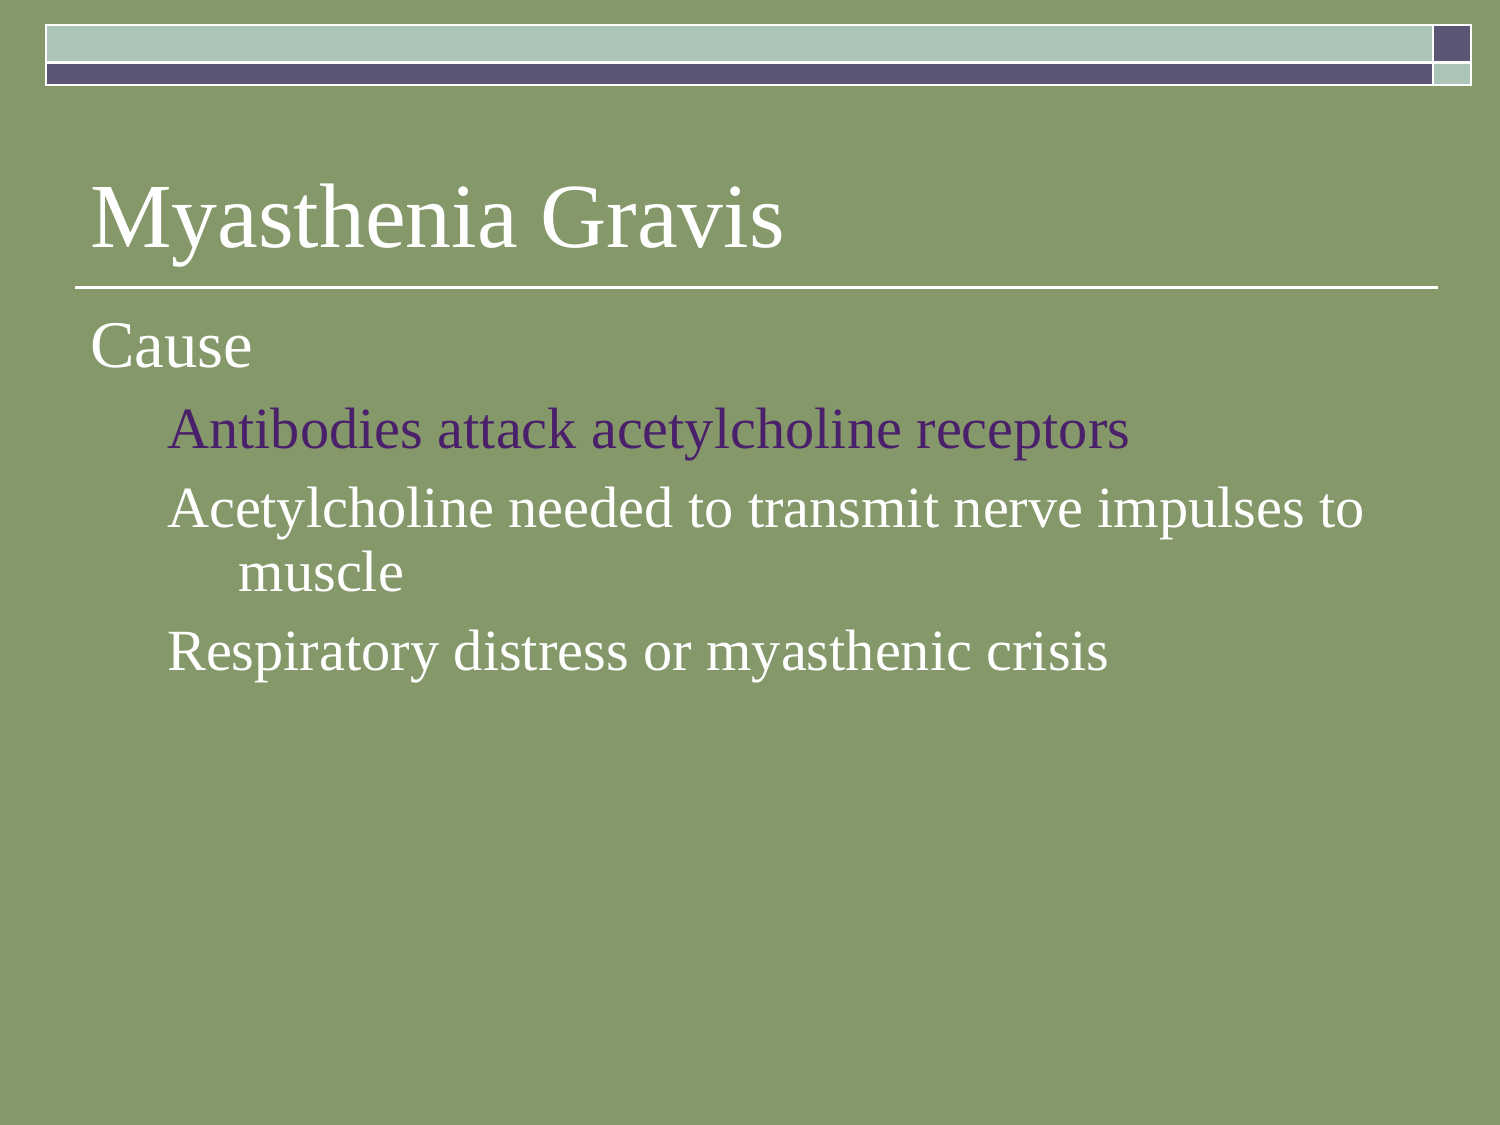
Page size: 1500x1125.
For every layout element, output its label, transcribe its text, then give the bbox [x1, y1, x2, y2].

title Myasthenia Gravis [75, 87, 1426, 275]
list Cause Antibodies attack acetylcholine receptors Acetylcholine needed to transmit nerve impulses to muscle Respiratory distress or myasthenic crisis [75, 299, 1426, 1006]
